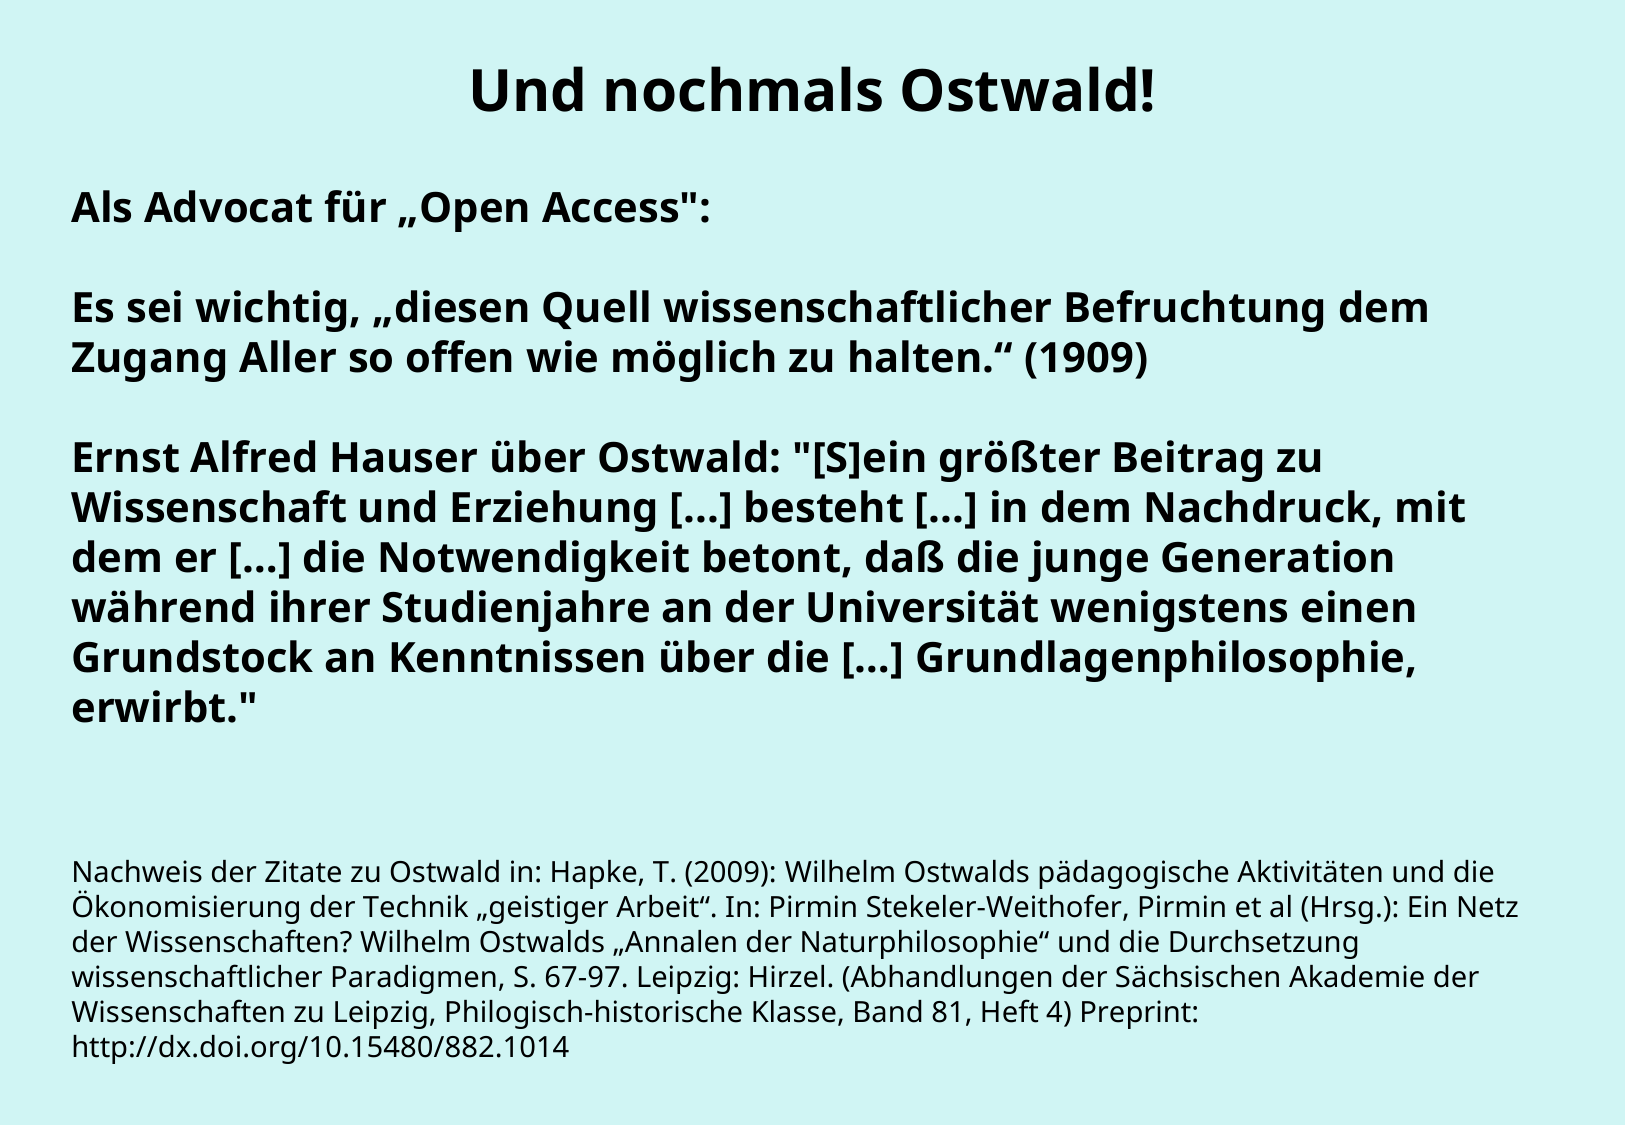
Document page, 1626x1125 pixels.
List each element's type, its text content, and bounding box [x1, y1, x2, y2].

text_box Nachweis der Zitate zu Ostwald in: Hapke, T. (2009): Wilhelm Ostwalds pädagogische Aktivitäten und die Ökonomisierung der Technik „geistiger Arbeit“. In: Pirmin Stekeler-Weithofer, Pirmin et al (Hrsg.): Ein Netz der Wissenschaften? Wilhelm Ostwalds „Annalen der Naturphilosophie“ und die Durchsetzung wissenschaftlicher Paradigmen, S. 67-97. Leipzig: Hirzel. (Abhandlungen der Sächsischen Akademie der Wissenschaften zu Leipzig, Philogisch-historische Klasse, Band 81, Heft 4) Preprint: http://dx.doi.org/10.15480/882.1014 [56, 846, 1581, 1072]
title Und nochmals Ostwald! [0, 45, 1625, 233]
text_box Als Advocat für „Open Access": Es sei wichtig, „diesen Quell wissenschaftlicher Befruchtung dem Zugang Aller so offen wie möglich zu halten.“ (1909) Ernst Alfred Hauser über Ostwald: "[S]ein größter Beitrag zu Wissenschaft und Erziehung [...] besteht [...] in dem Nachdruck, mit dem er […] die Notwendigkeit betont, daß die junge Generation während ihrer Studienjahre an der Universität wenigstens einen Grundstock an Kenntnissen über die […] Grundlagenphilosophie, erwirbt." [56, 172, 1557, 739]
